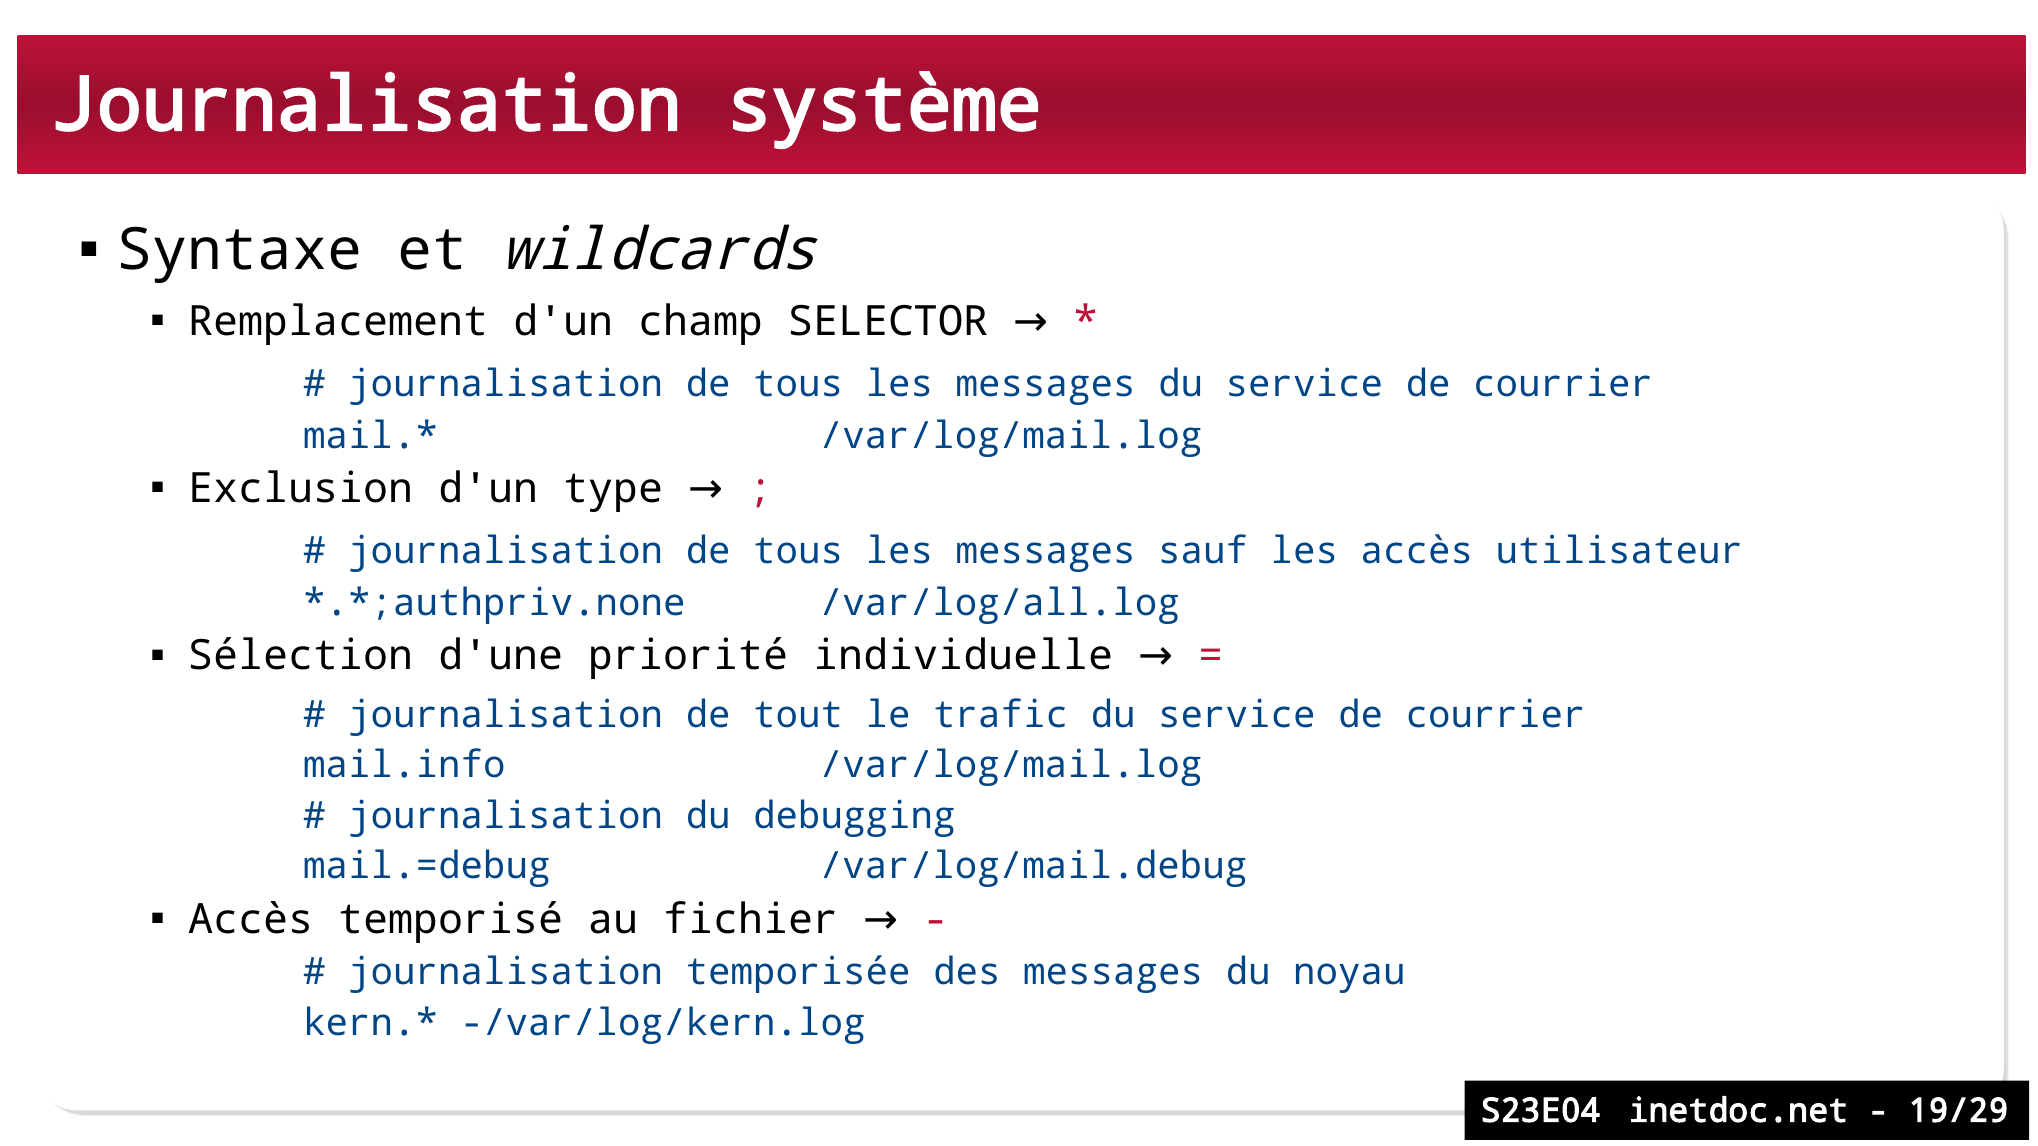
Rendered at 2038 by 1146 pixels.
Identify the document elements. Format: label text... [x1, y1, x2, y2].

text_box Journalisation système [17, 35, 2026, 174]
text_box S23E04 inetdoc.net - <numéro>/29 [1464, 1080, 2030, 1140]
text_box Syntaxe et wildcards Remplacement d'un champ SELECTOR → * # journalisation de tous les messages du service de courrier mail.* /var/log/mail.log Exclusion d'un type → ; # journalisation de tous les messages sauf les accès utilisateur *.*;authpriv.none /var/log/all.log Sélection d'une priorité individuelle → = # journalisation de tout le trafic du service de courrier mail.info /var/log/mail.log # journalisation du debugging mail.=debug /var/log/mail.debug Accès temporisé au fichier → - # journalisation temporisée des messages du noyau kern.* -/var/log/kern.log [35, 188, 2004, 1111]
